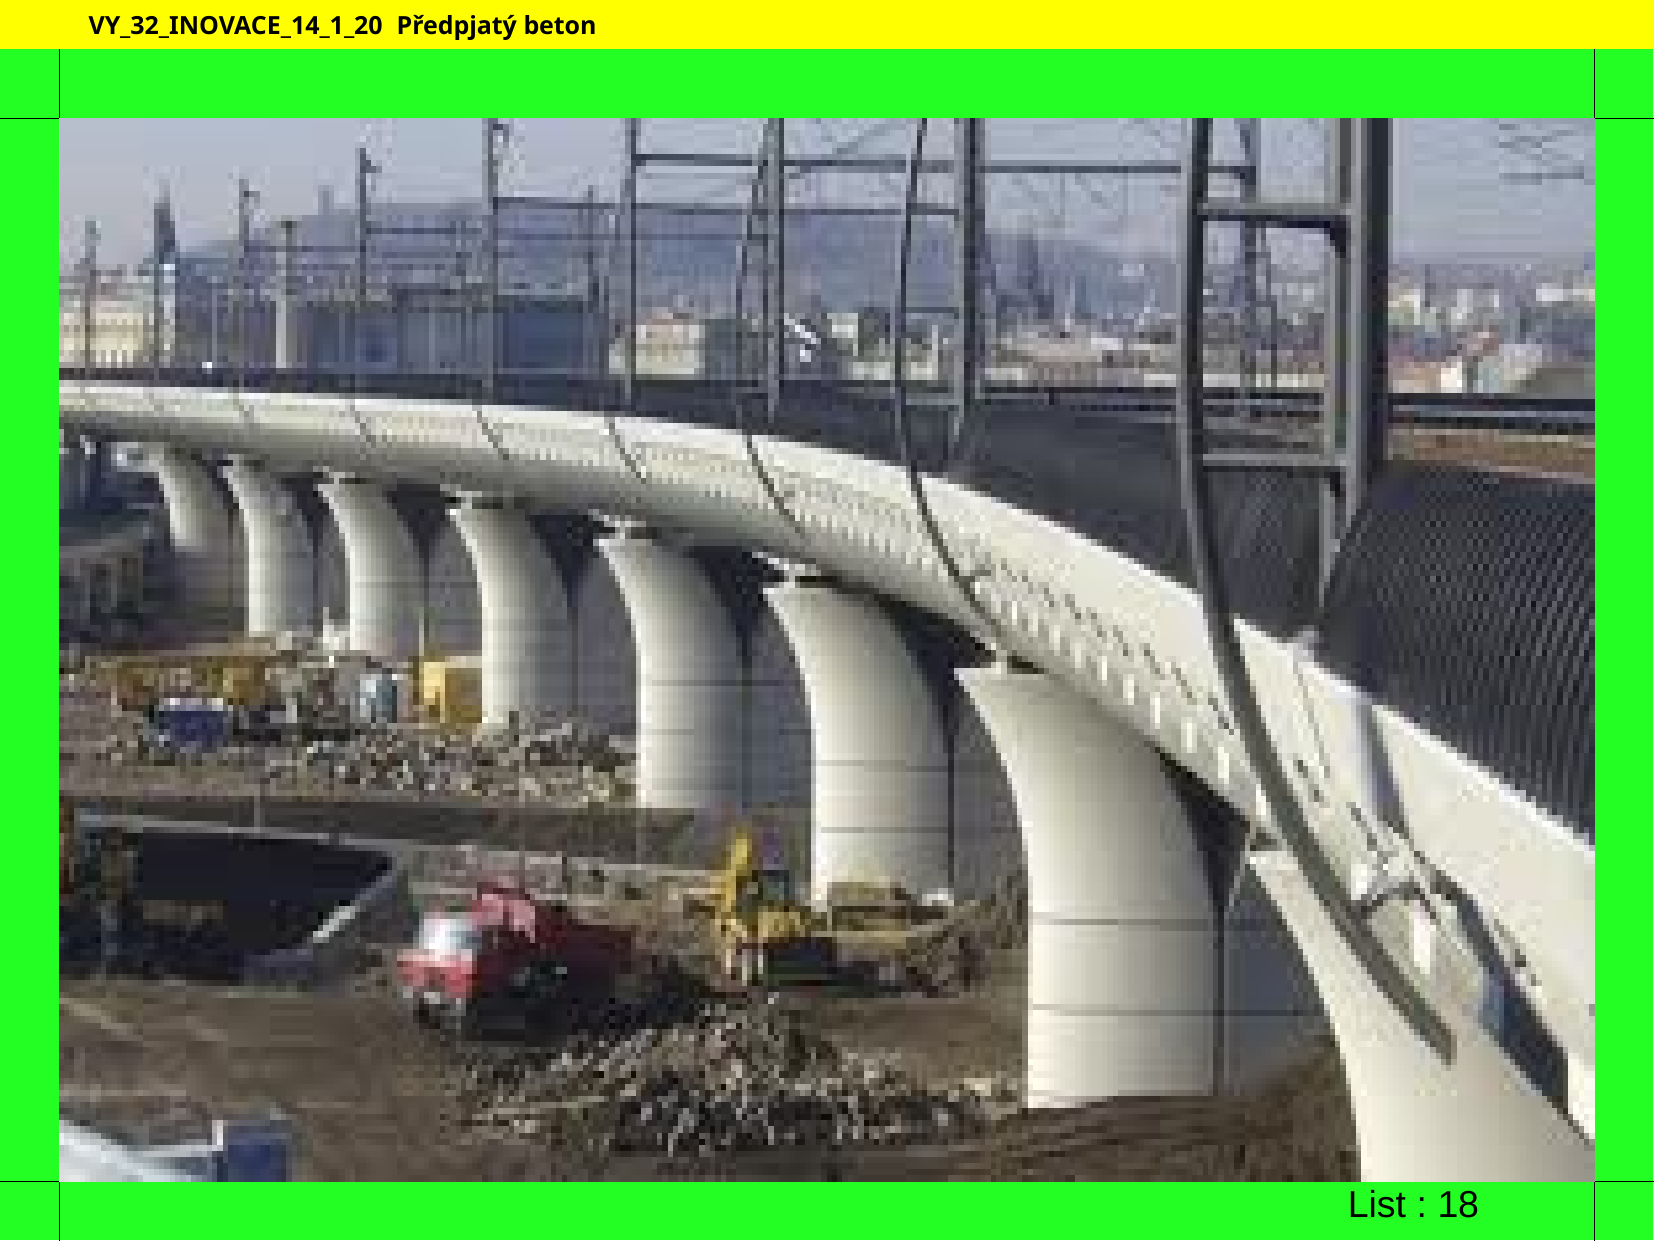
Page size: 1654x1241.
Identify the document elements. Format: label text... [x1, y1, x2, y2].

picture [59, 118, 1595, 1182]
text_box VY_32_INOVACE_14_1_20 Předpjatý beton [0, 0, 1654, 47]
text_box List : <číslo> [1357, 1176, 1599, 1241]
